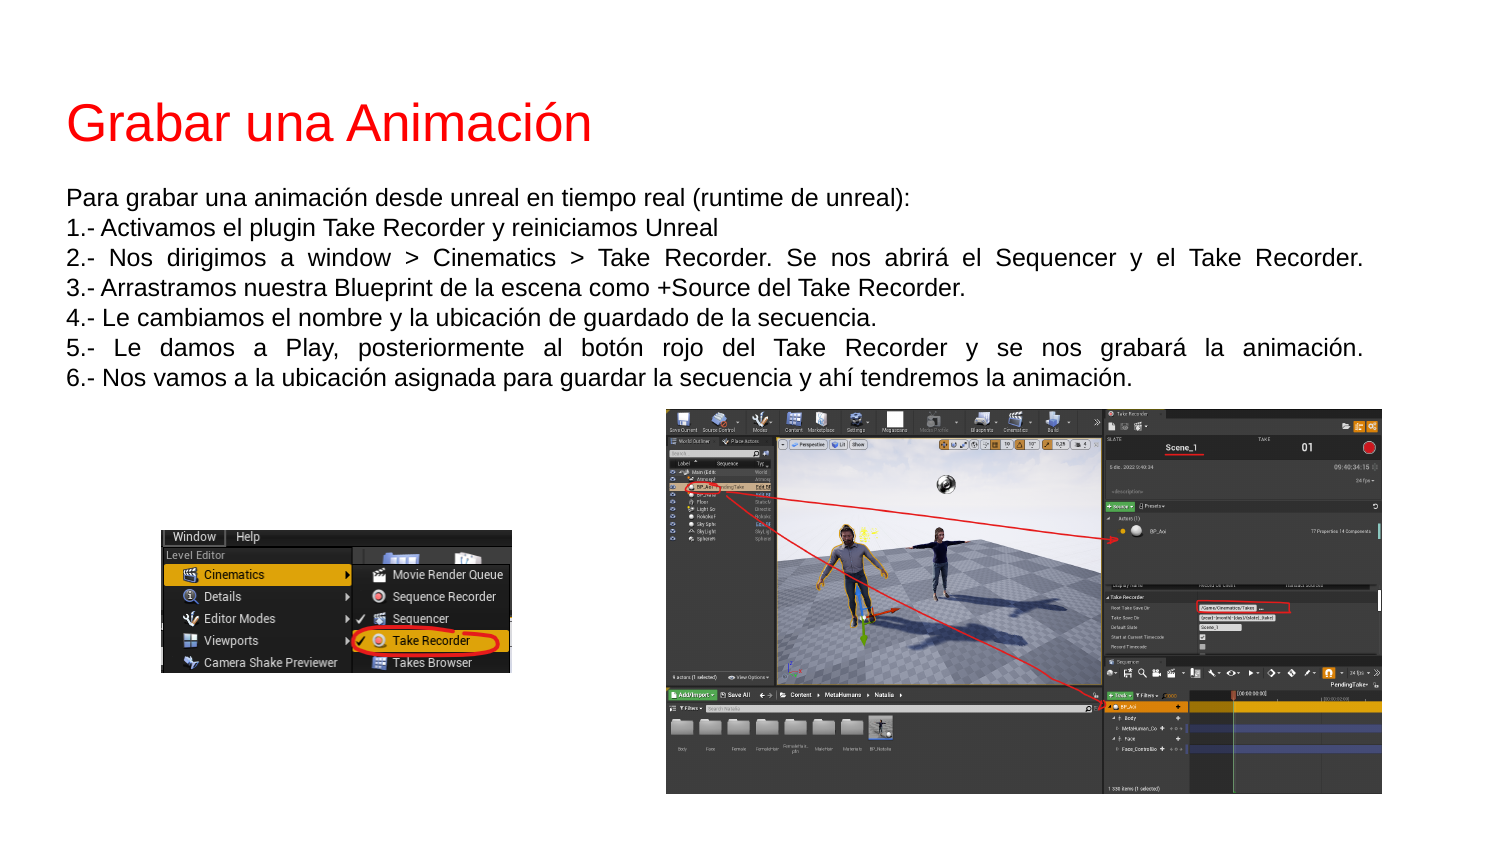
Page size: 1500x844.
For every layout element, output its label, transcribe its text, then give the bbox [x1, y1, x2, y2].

picture [666, 409, 1382, 794]
title Grabar una Animación [51, 72, 1449, 167]
picture [161, 530, 512, 673]
text_box Para grabar una animación desde unreal en tiempo real (runtime de unreal): 1.- Activamos el plugin Take Recorder y reiniciamos Unreal 2.- Nos dirigimos a window > Cinematics > Take Recorder. Se nos abrirá el Sequencer y el Take Recorder. 3.- Arrastramos nuestra Blueprint de la escena como +Source del Take Recorder. 4.- Le cambiamos el nombre y la ubicación de guardado de la secuencia. 5.- Le damos a Play, posteriormente al botón rojo del Take Recorder y se nos grabará la animación. 6.- Nos vamos a la ubicación asignada para guardar la secuencia y ahí tendremos la animación. [51, 166, 1382, 407]
